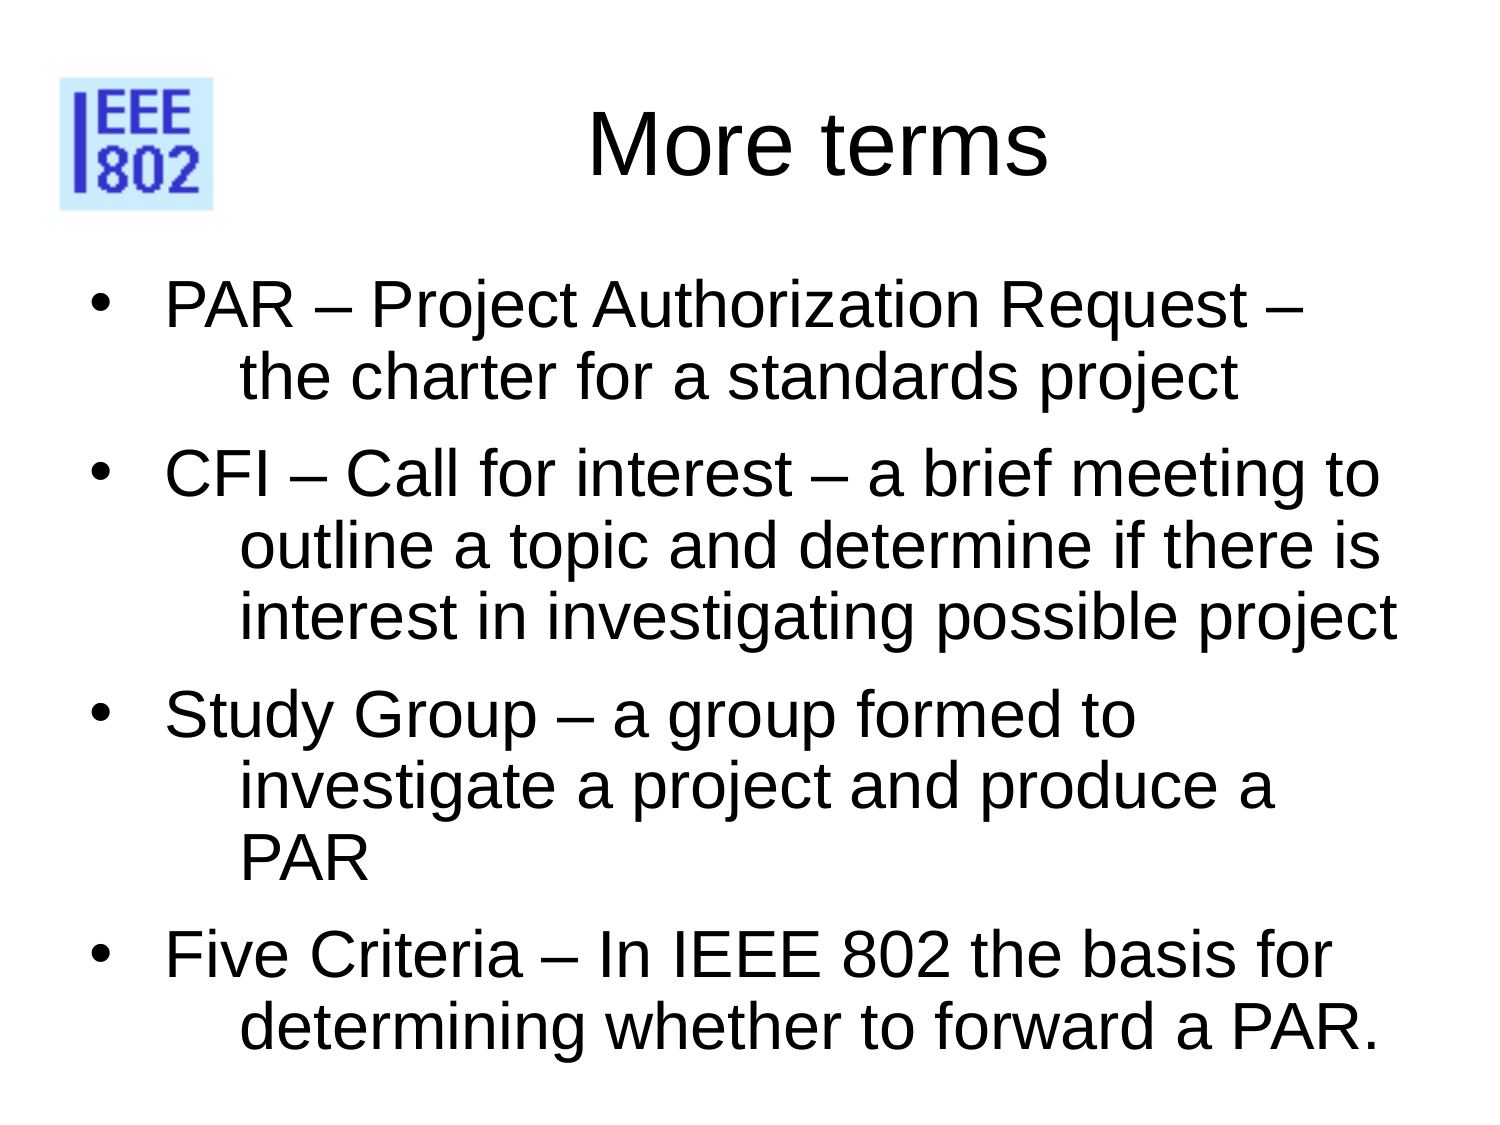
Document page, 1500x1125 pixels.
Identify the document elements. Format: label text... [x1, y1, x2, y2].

text_box More terms [212, 45, 1425, 233]
text_box PAR – Project Authorization Request – the charter for a standards project CFI – Call for interest – a brief meeting to outline a topic and determine if there is interest in investigating possible project Study Group – a group formed to investigate a project and produce a PAR Five Criteria – In IEEE 802 the basis for determining whether to forward a PAR. [75, 262, 1425, 1005]
